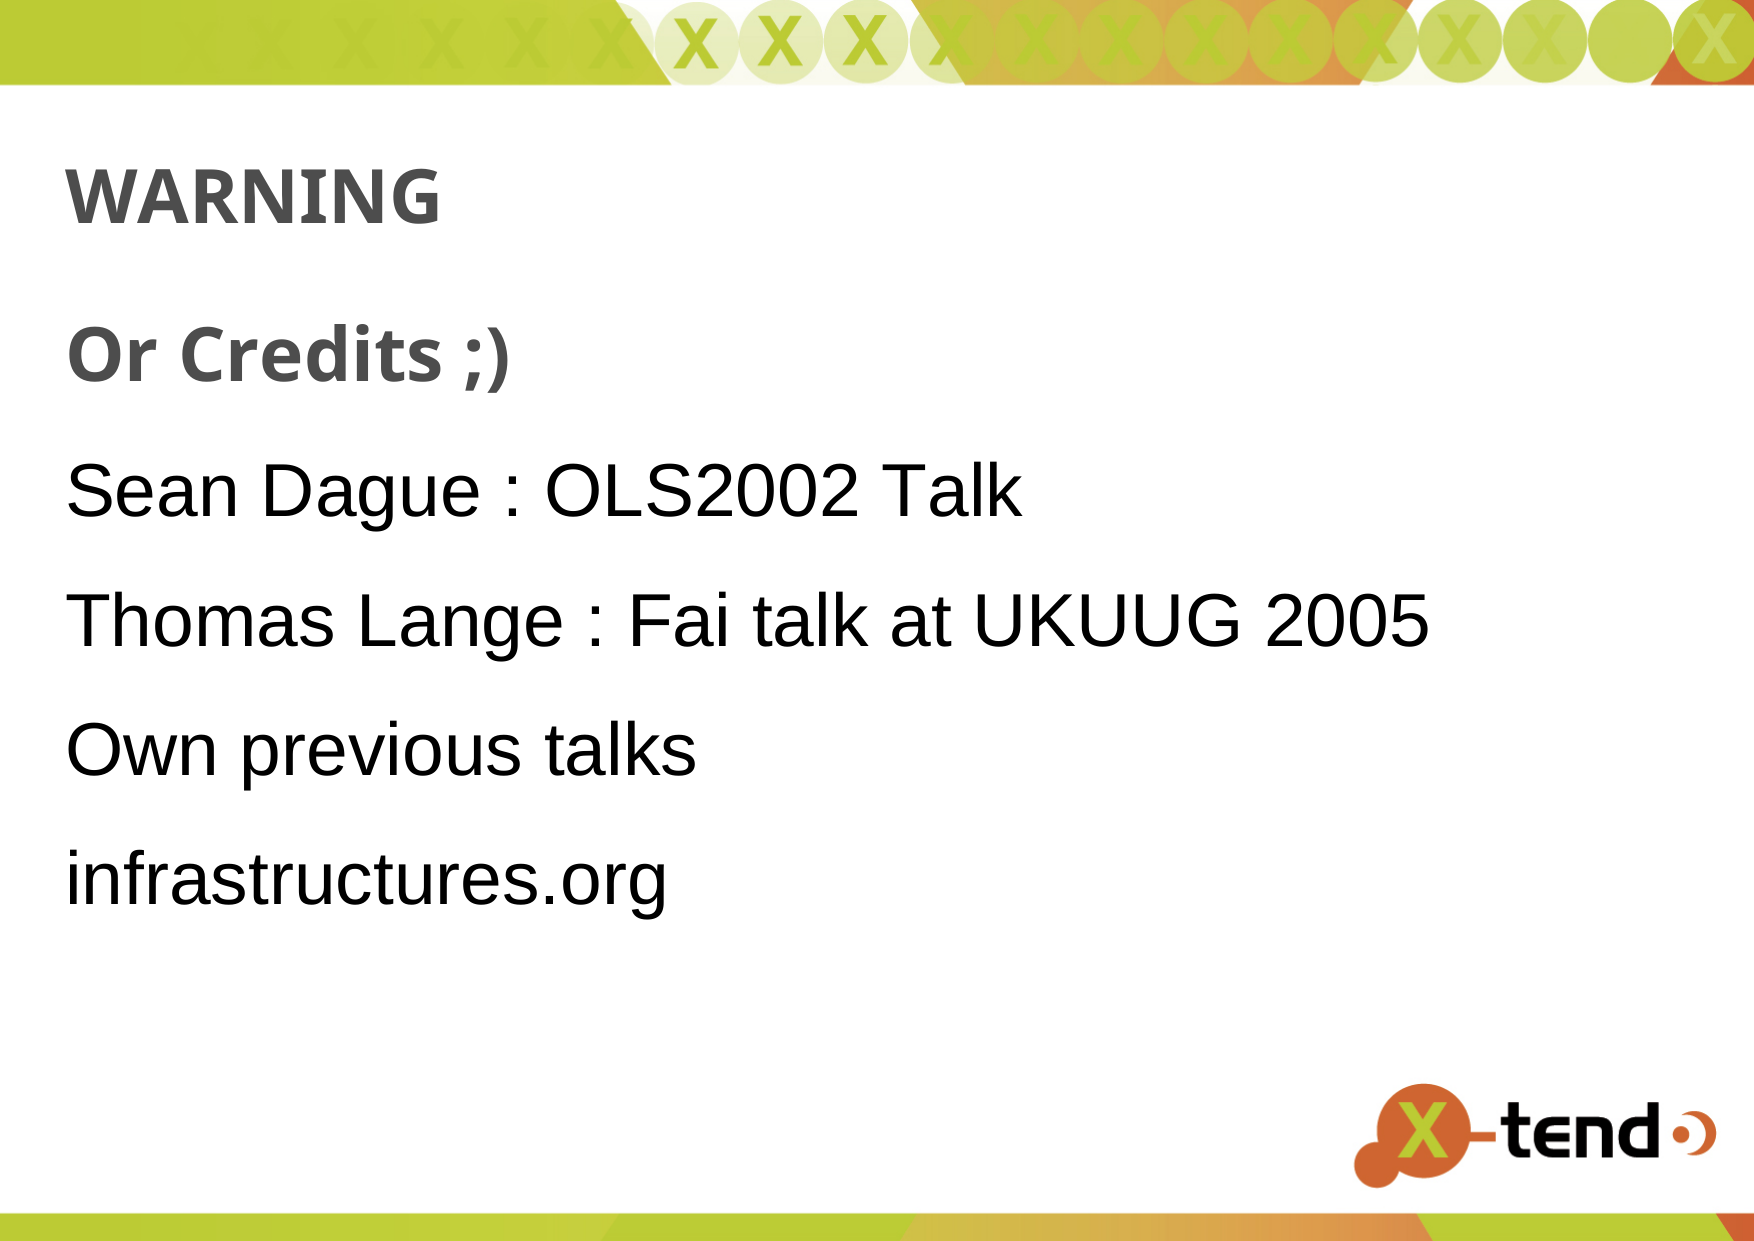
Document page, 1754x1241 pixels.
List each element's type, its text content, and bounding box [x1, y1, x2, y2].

text_box WARNING Or Credits ;) Sean Dague : OLS2002 Talk Thomas Lange : Fai talk at UKUUG 2005 Own previous talks infrastructures.org [50, 135, 1575, 1241]
picture [0, 0, 1754, 1241]
